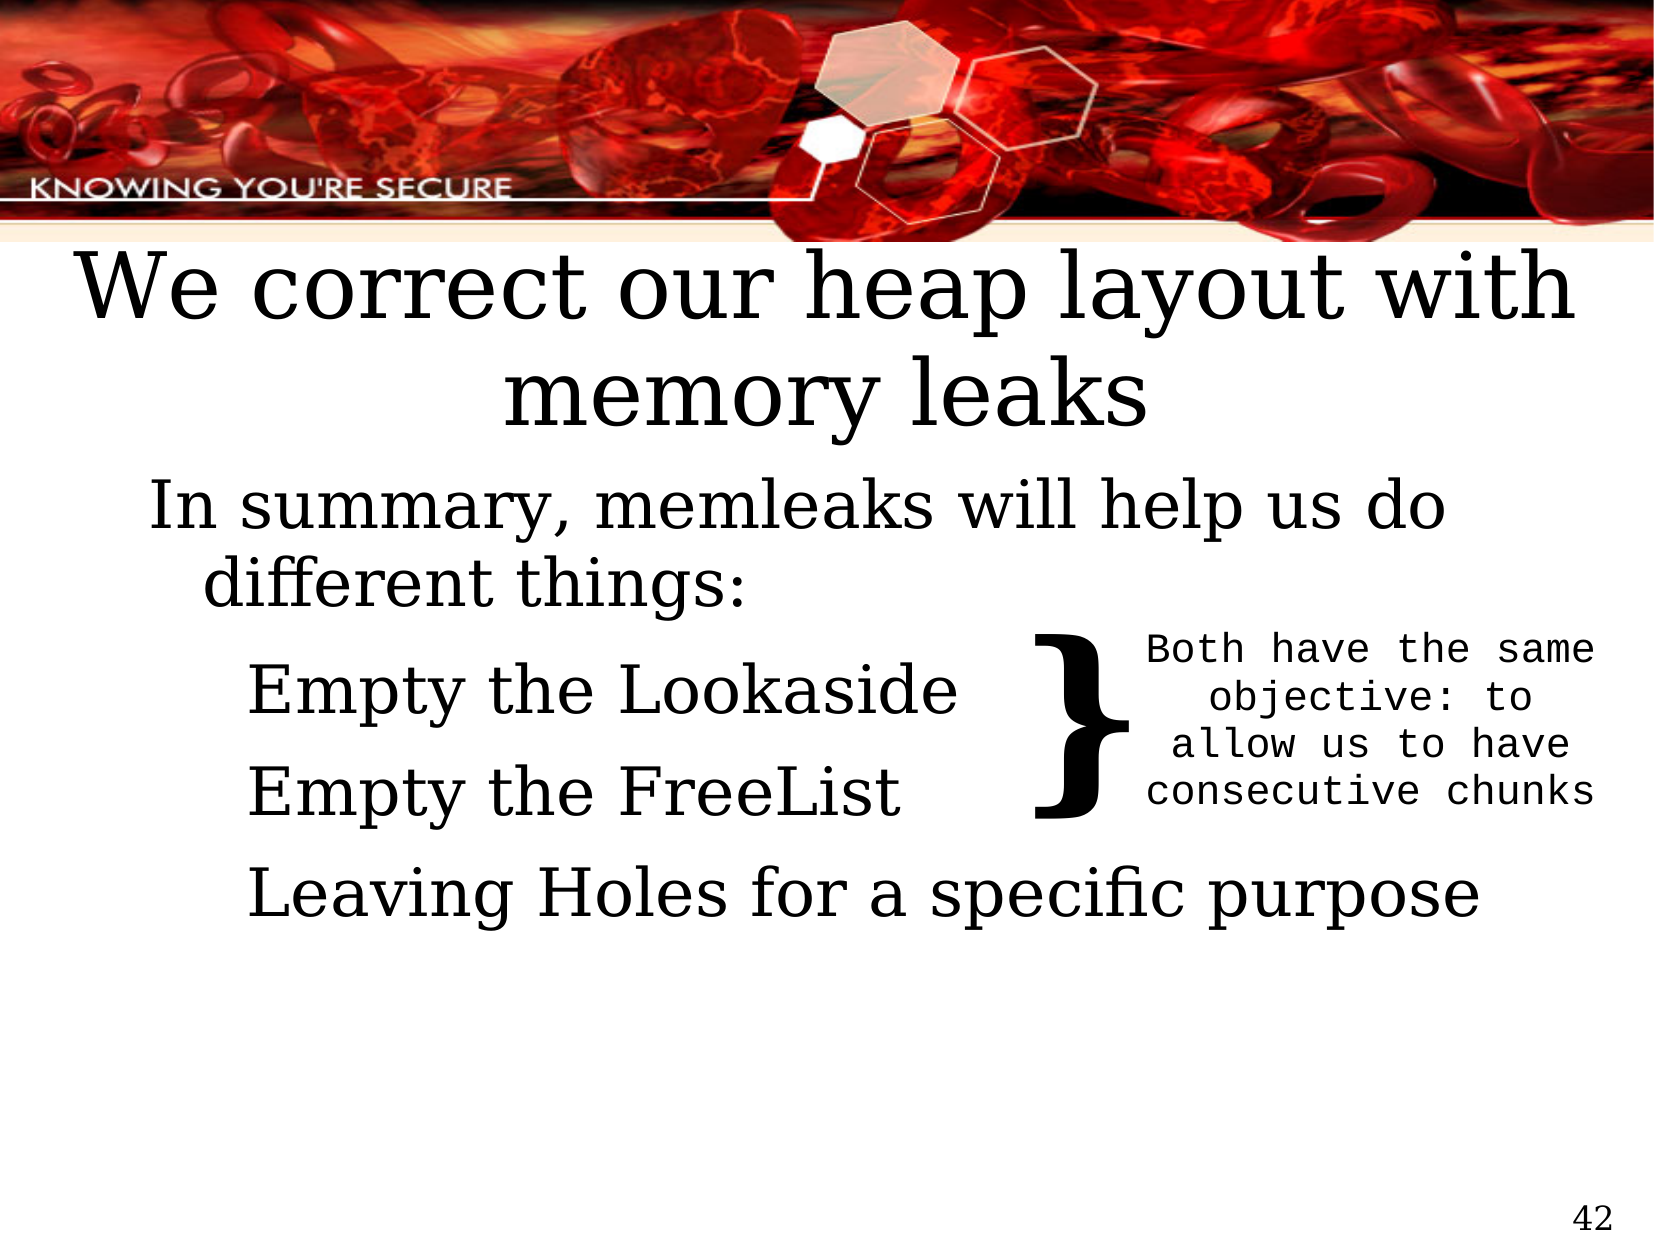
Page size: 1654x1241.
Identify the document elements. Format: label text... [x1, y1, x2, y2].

list In summary, memleaks will help us do different things: Empty the Lookaside Empty the FreeList Leaving Holes for a specific purpose [131, 466, 1544, 1201]
picture [0, 0, 1654, 233]
title We correct our heap layout with memory leaks [0, 233, 1654, 448]
text_box Both have the same objective: to allow us to have consecutive chunks [1140, 628, 1601, 818]
text_box } [1017, 599, 1147, 835]
